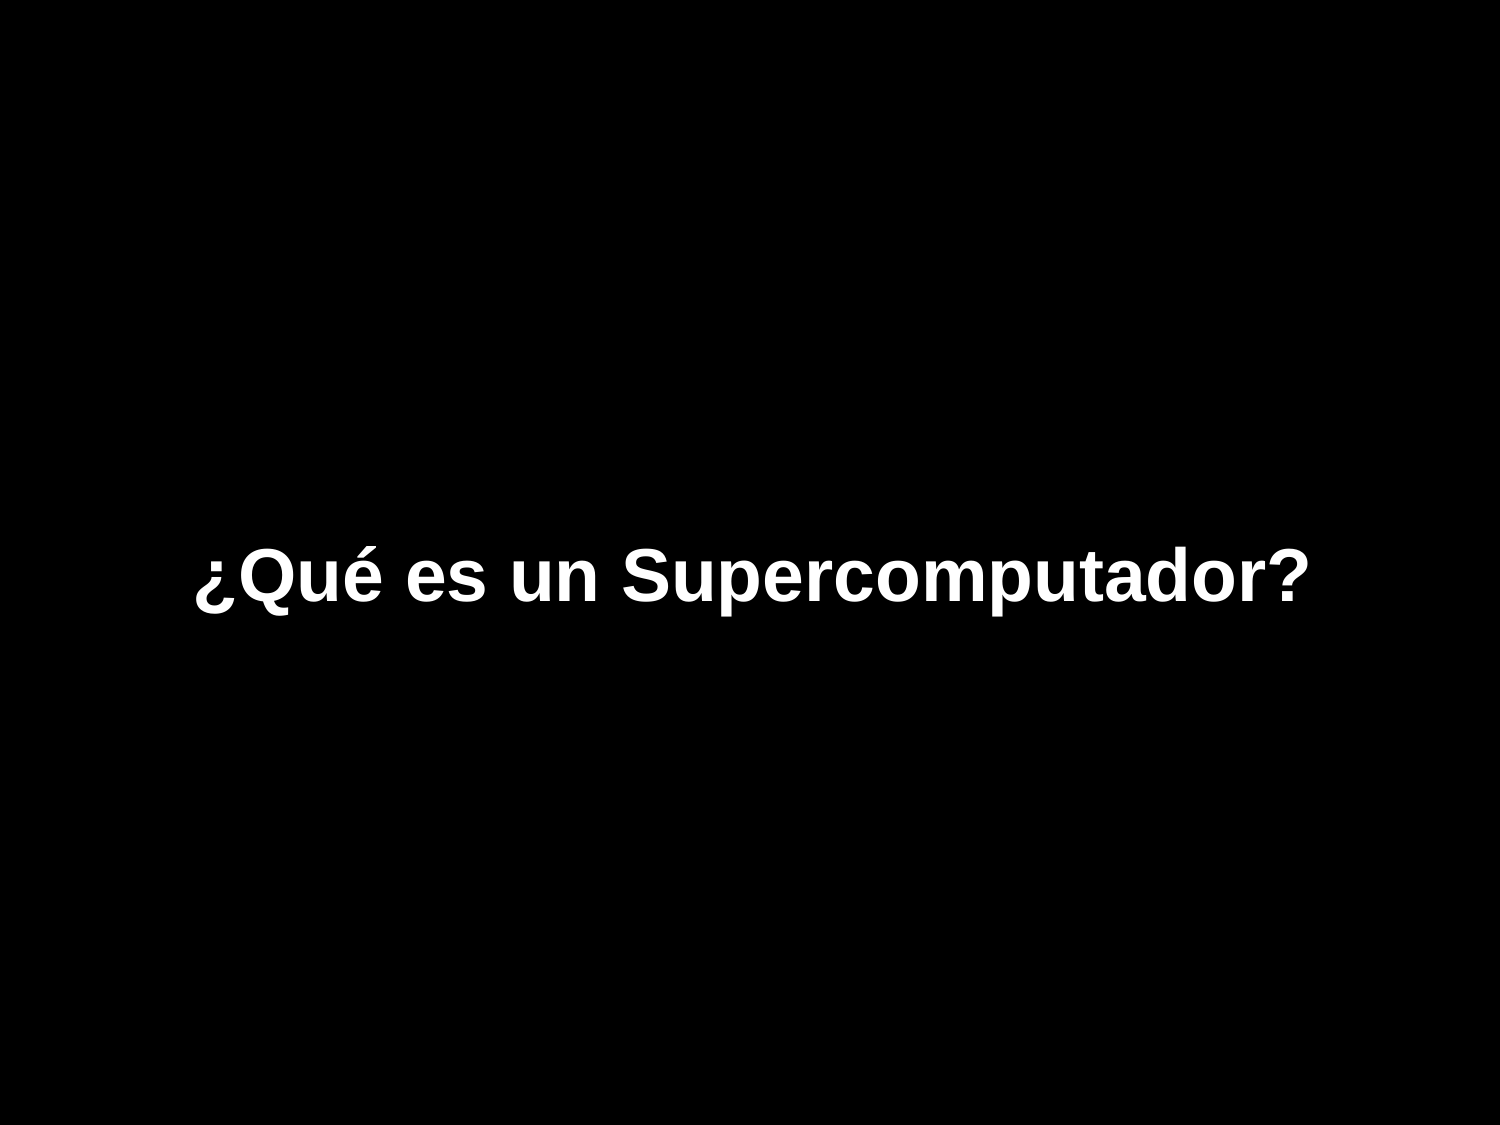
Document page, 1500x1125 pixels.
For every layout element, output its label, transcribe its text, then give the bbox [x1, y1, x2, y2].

text_box ¿Qué es un Supercomputador? [0, 0, 1500, 1125]
